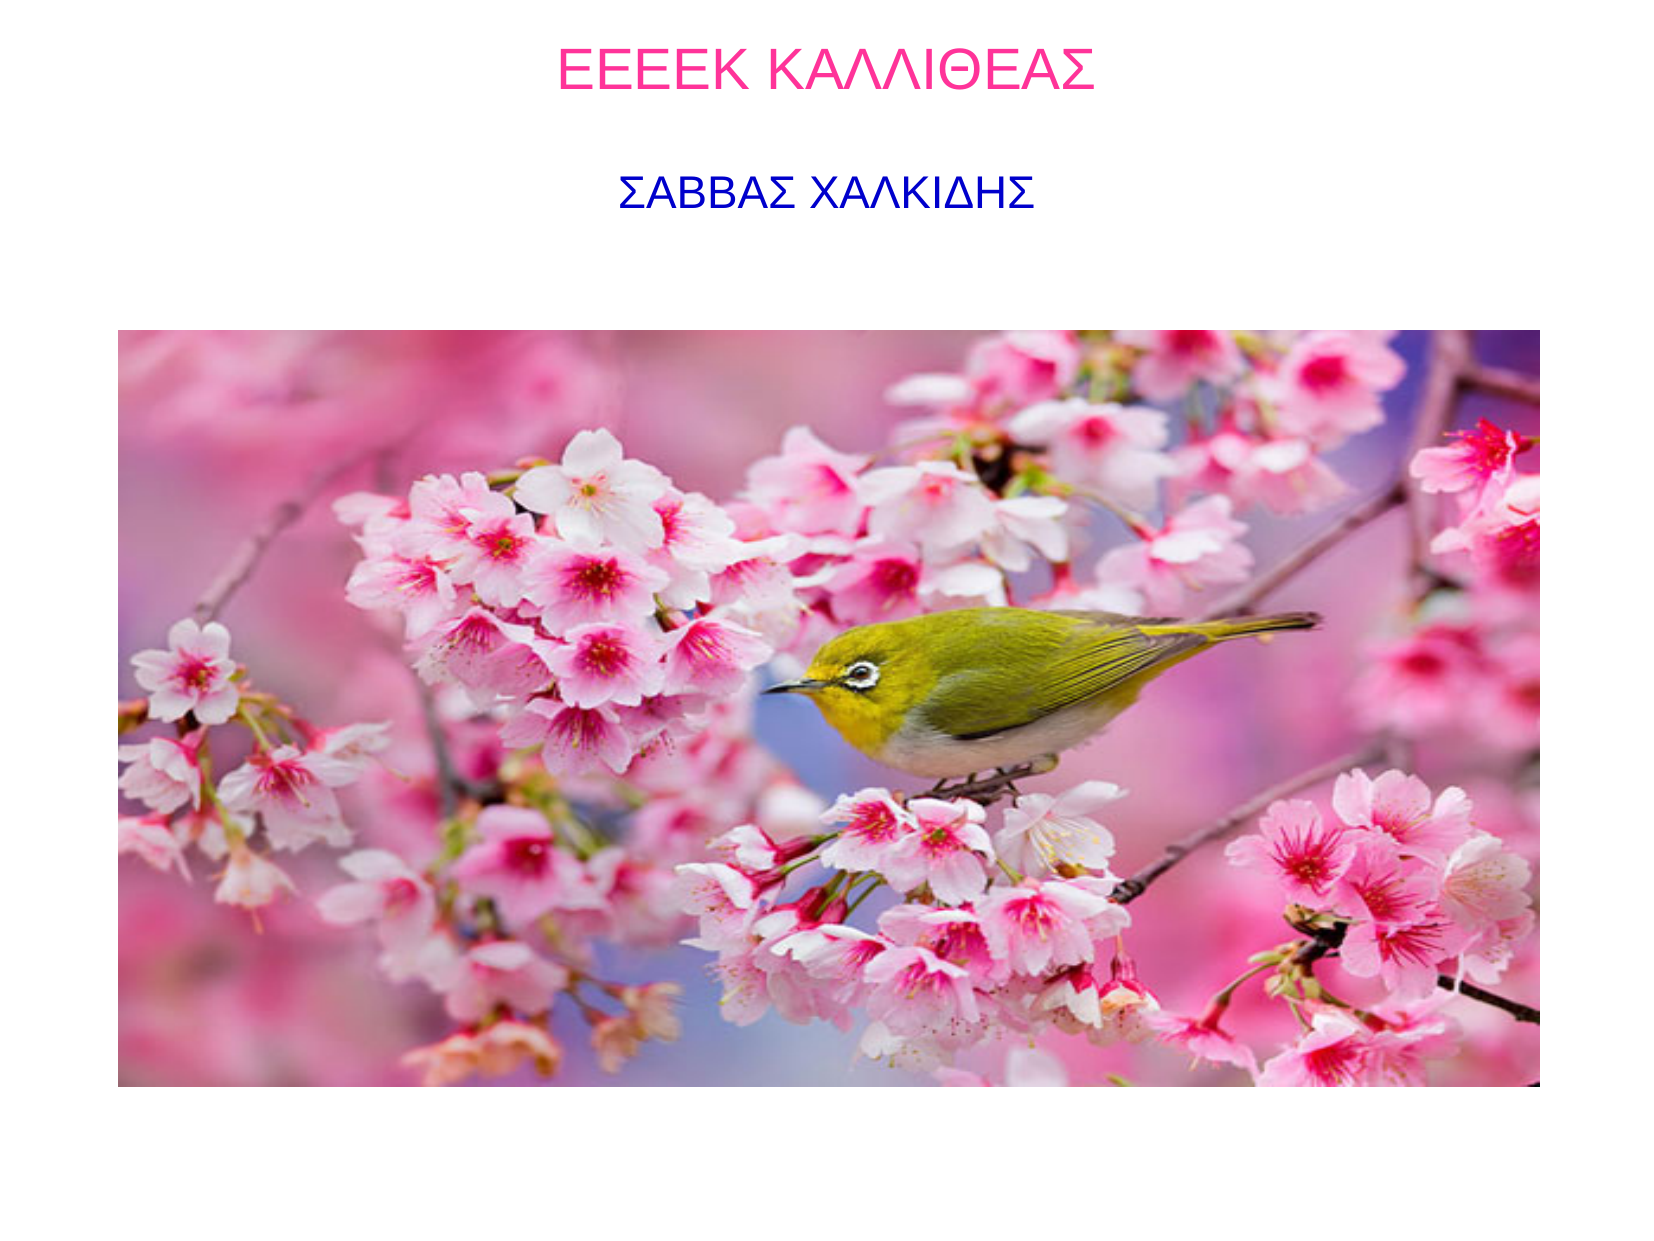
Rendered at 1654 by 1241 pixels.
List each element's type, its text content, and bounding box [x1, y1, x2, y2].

title ΕΕΕΕΚ ΚΑΛΛΙΘΕΑΣ ΣΑΒΒΑΣ ΧΑΛΚΙΔΗΣ [82, 37, 1571, 269]
picture [118, 330, 1540, 1087]
